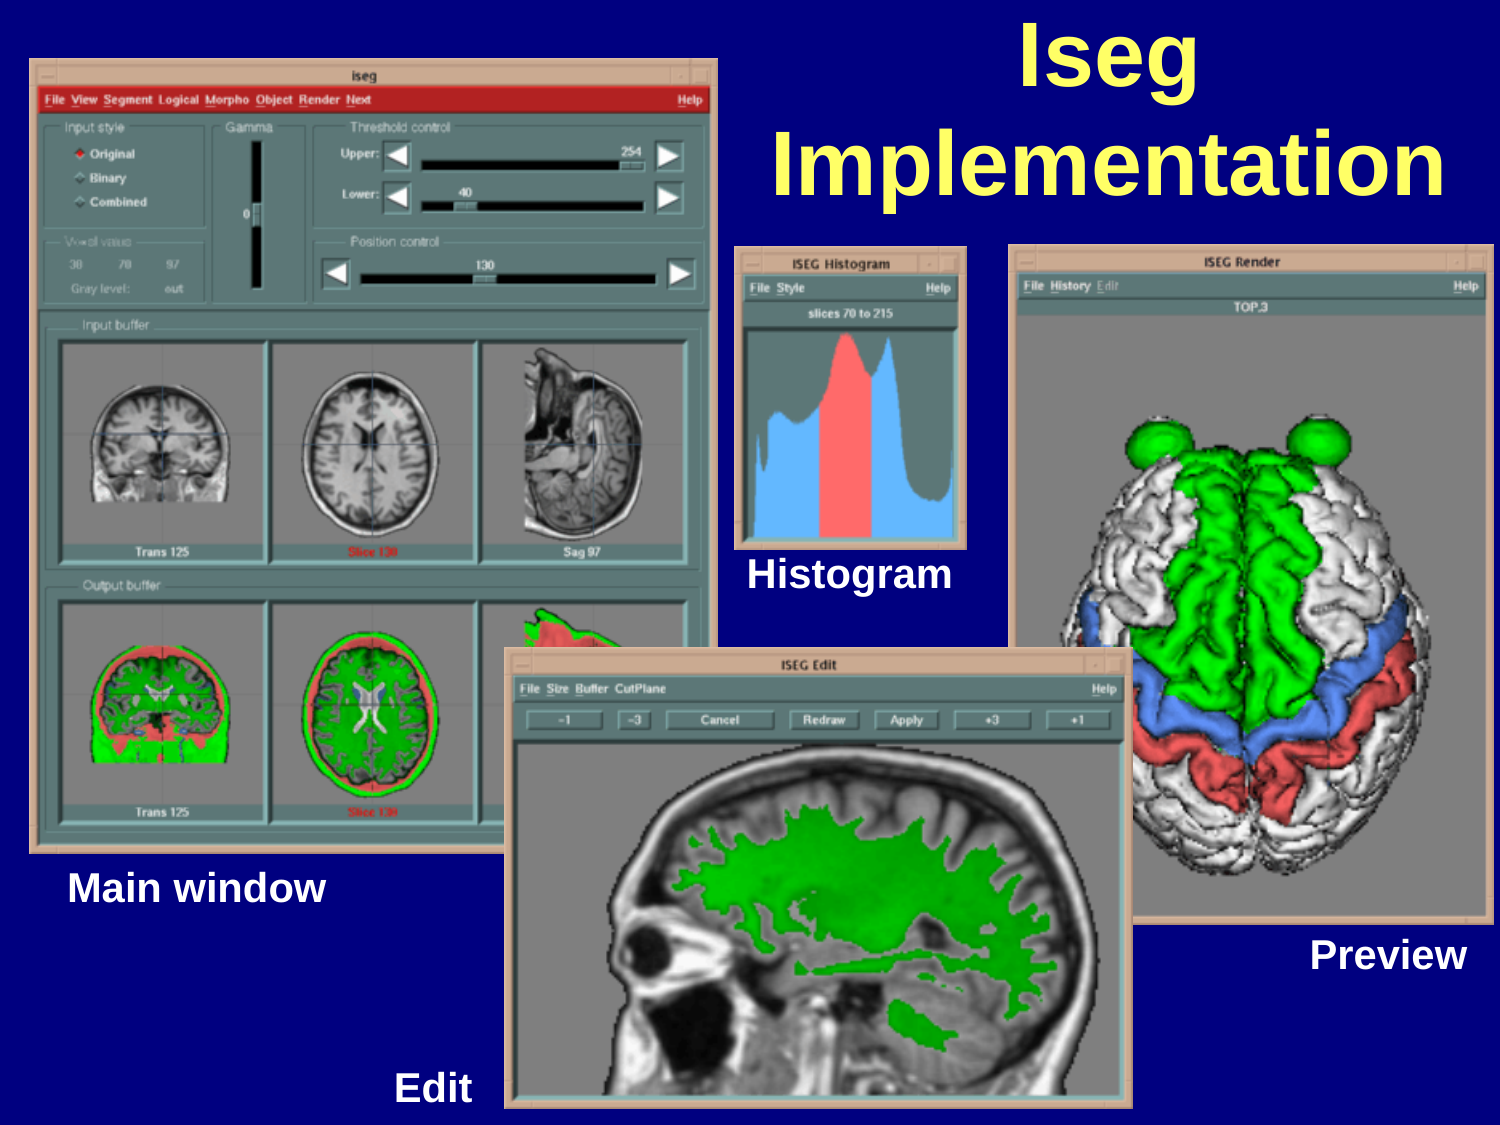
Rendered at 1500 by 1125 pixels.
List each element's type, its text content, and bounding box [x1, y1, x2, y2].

text_box Preview [1277, 920, 1500, 993]
title Iseg Implementation [754, 0, 1465, 223]
text_box Main window [29, 854, 365, 926]
text_box Edit [353, 1053, 513, 1125]
text_box Histogram [722, 539, 978, 612]
picture [734, 246, 967, 539]
picture [29, 58, 1494, 1109]
